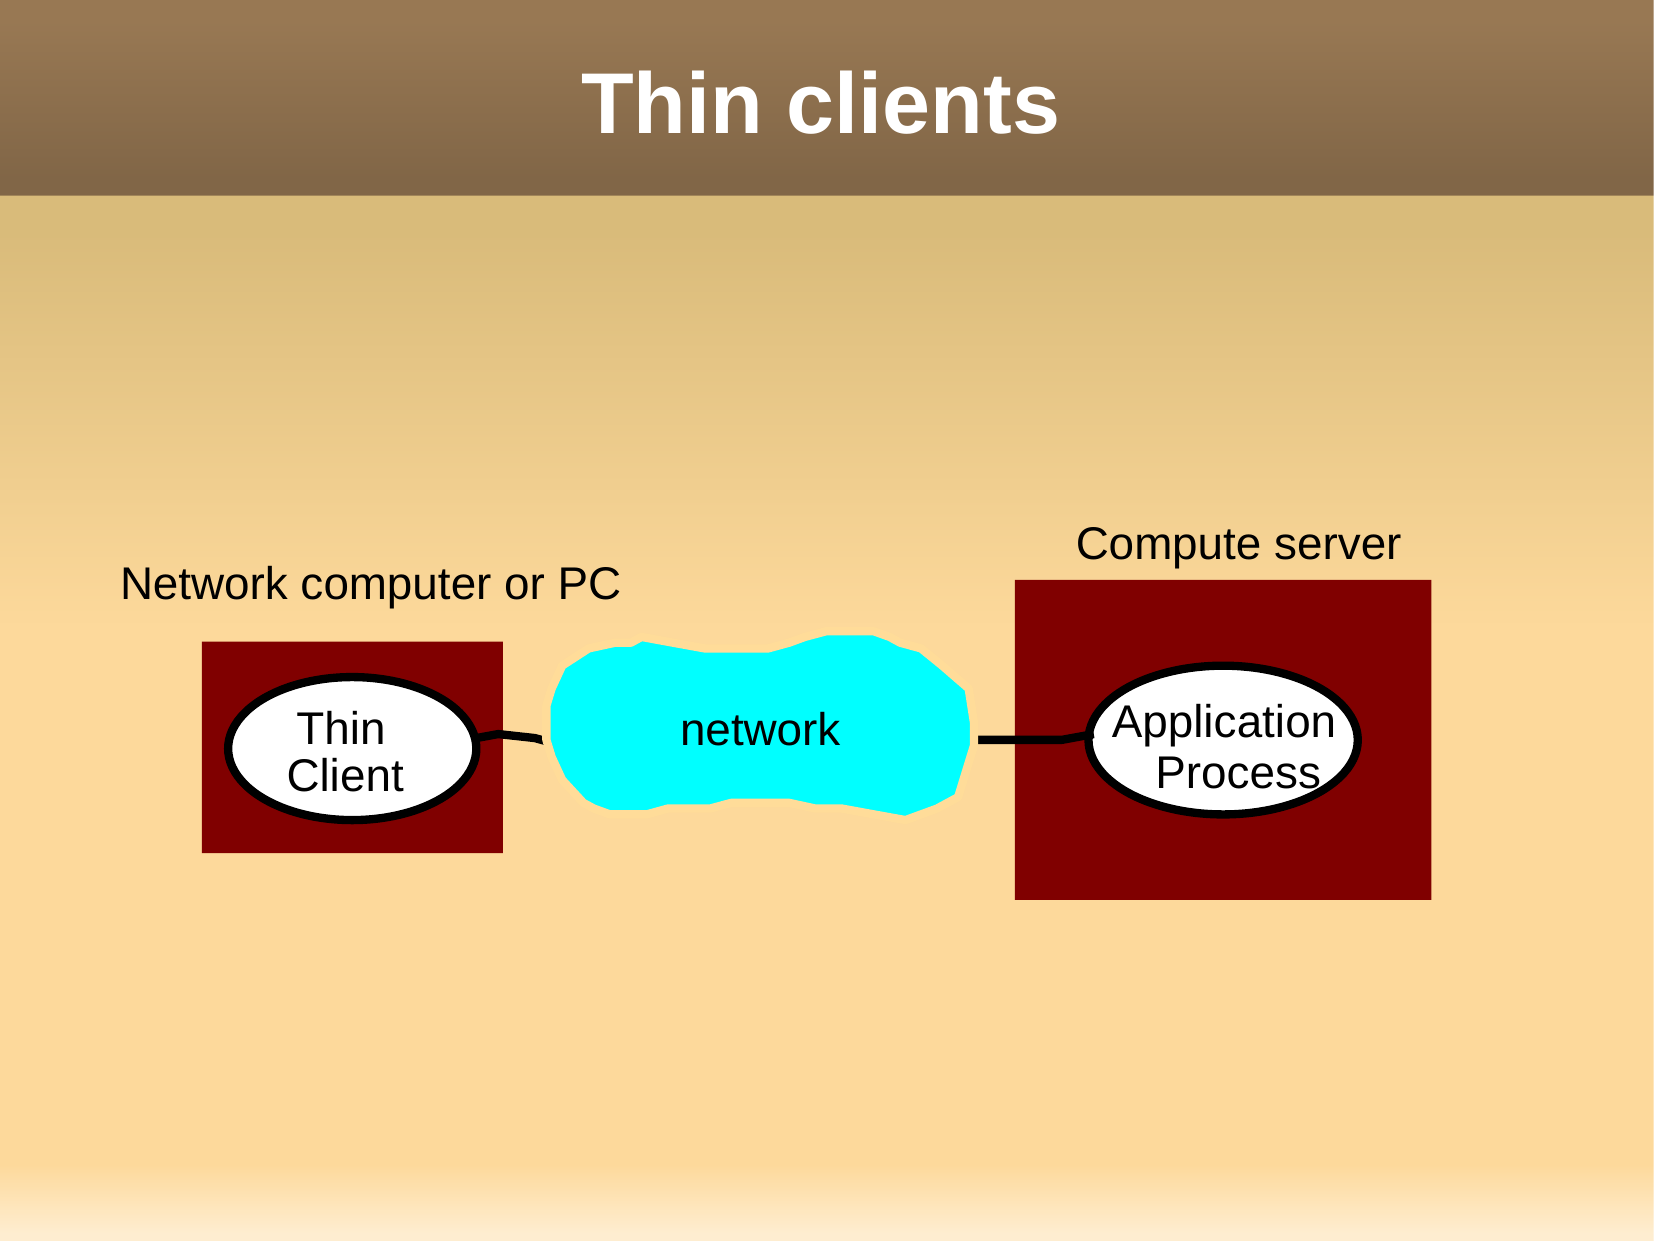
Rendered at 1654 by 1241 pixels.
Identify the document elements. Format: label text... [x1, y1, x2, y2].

picture [0, 0, 1654, 1241]
text_box [546, 631, 974, 821]
title Thin clients [76, 0, 1565, 208]
text_box Thin [296, 698, 386, 745]
text_box Network computer or PC [120, 553, 622, 609]
text_box Process [1155, 742, 1322, 798]
text_box network [680, 699, 841, 755]
text_box Application [1111, 691, 1337, 747]
text_box Client [286, 745, 405, 801]
text_box [1014, 579, 1432, 900]
text_box [201, 641, 503, 854]
text_box Compute server [1075, 513, 1402, 569]
text_box Application [1149, 715, 1161, 734]
text_box Application [1174, 715, 1186, 734]
